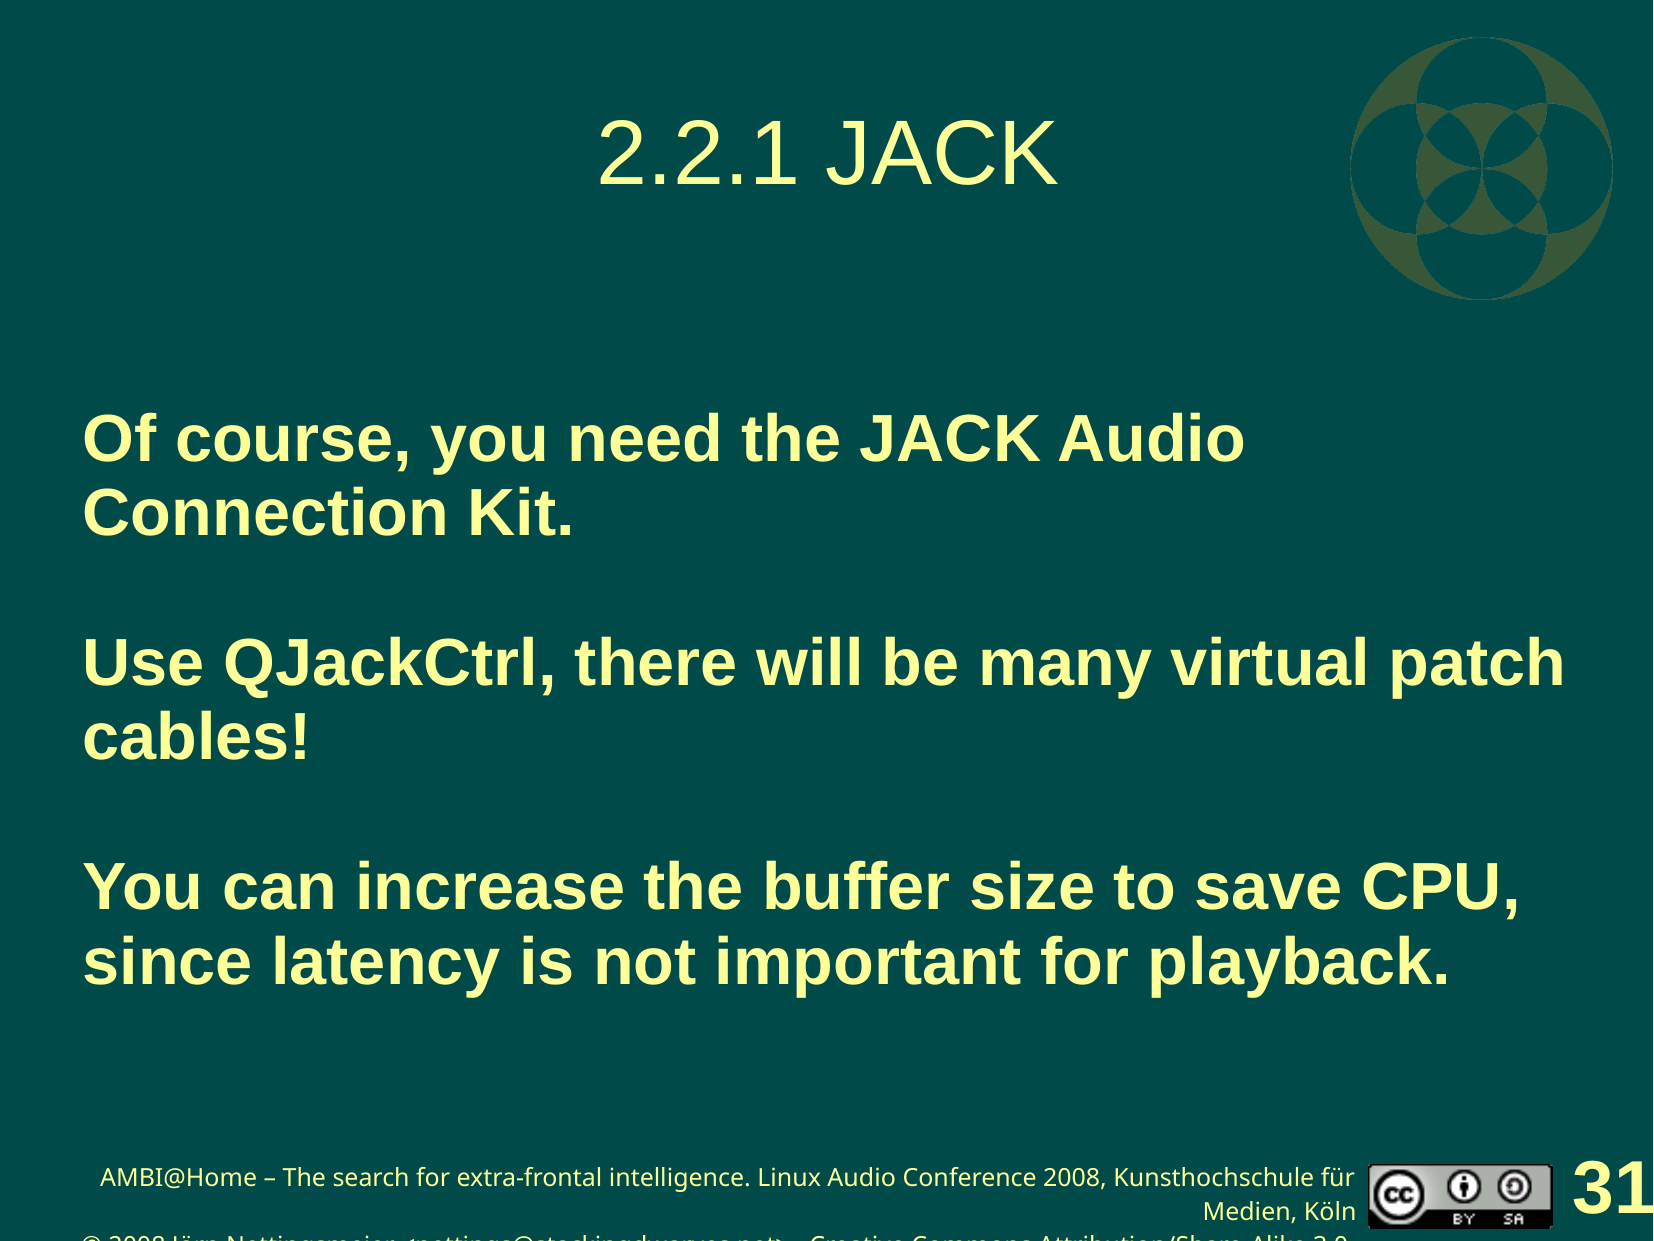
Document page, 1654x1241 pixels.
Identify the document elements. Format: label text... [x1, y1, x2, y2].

picture [1368, 1164, 1553, 1229]
title 2.2.1 JACK [82, 56, 1576, 250]
picture [1350, 37, 1613, 300]
subtitle Of course, you need the JACK Audio Connection Kit. Use QJackCtrl, there will be many virtual patch cables! You can increase the buffer size to save CPU, since latency is not important for playback. [82, 297, 1571, 1102]
